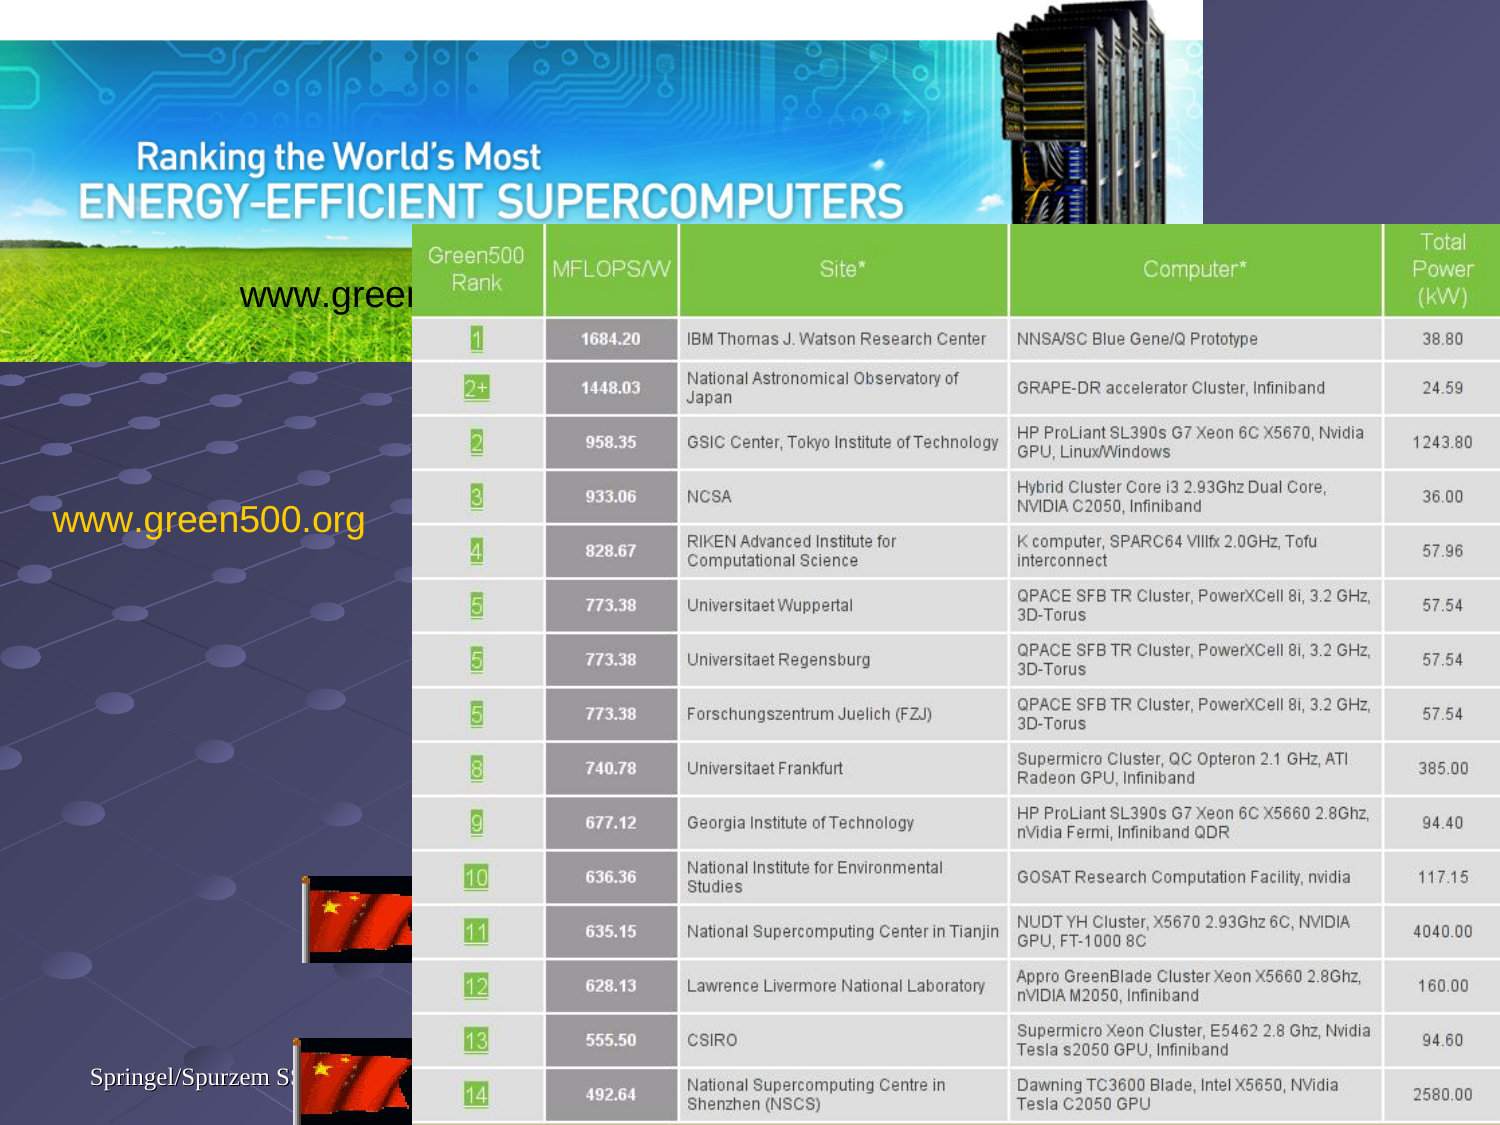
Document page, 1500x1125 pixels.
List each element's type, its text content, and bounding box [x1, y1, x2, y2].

picture [0, 0, 1500, 1125]
text_box www.green500.org [37, 487, 379, 548]
text_box www.green500.org [224, 262, 412, 323]
